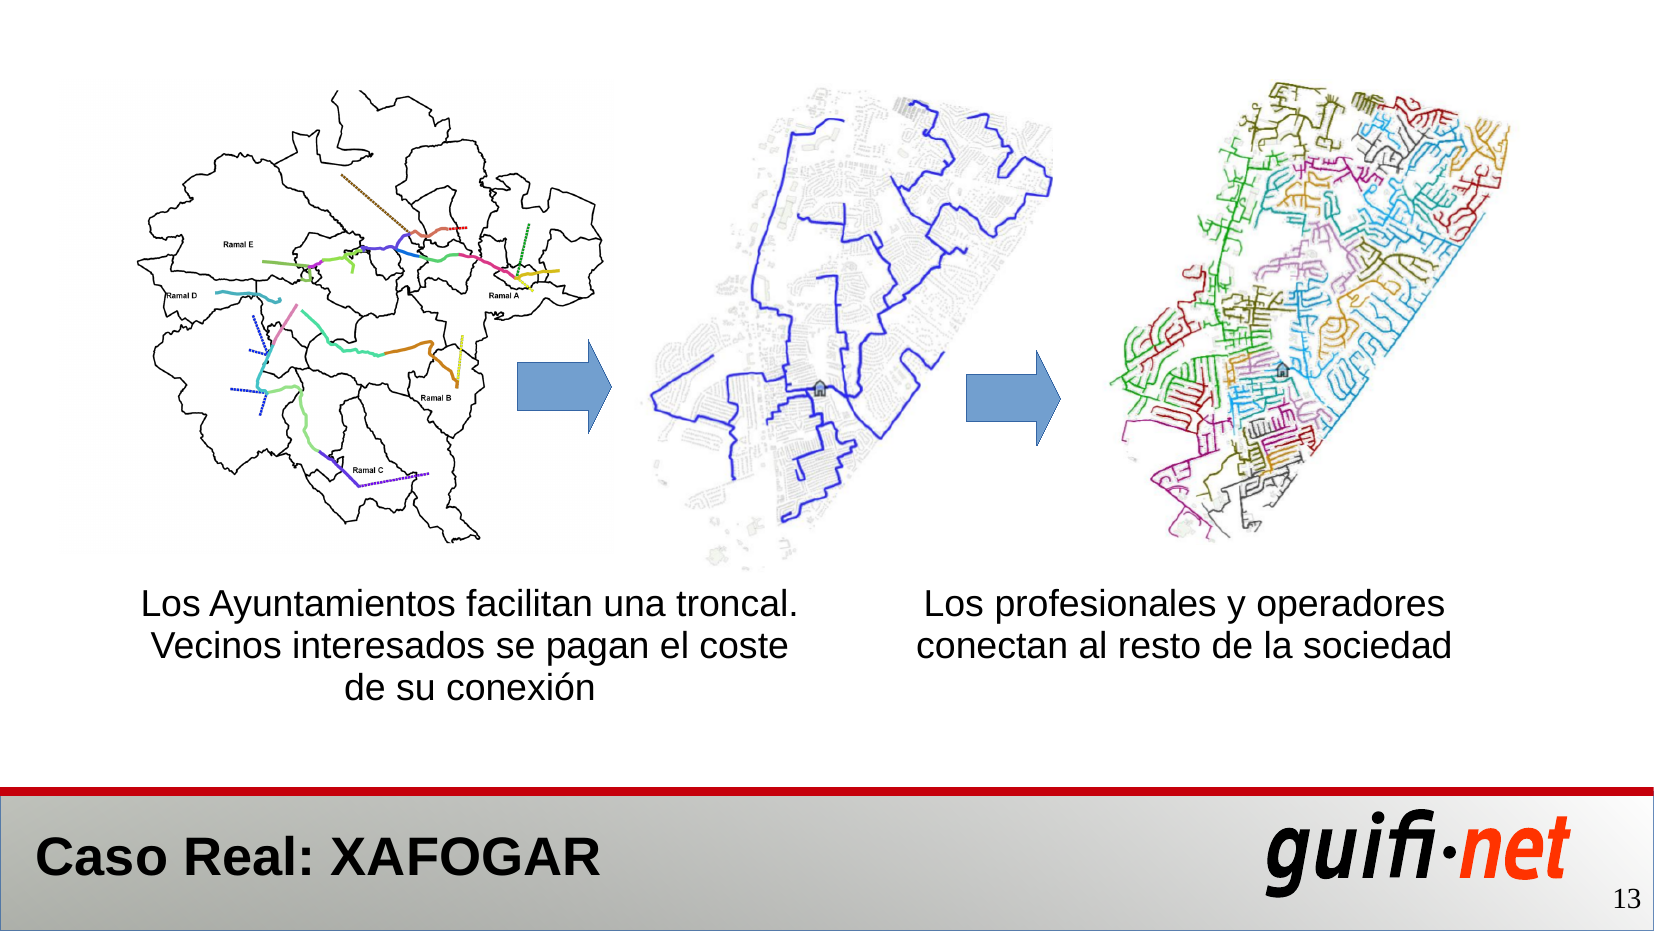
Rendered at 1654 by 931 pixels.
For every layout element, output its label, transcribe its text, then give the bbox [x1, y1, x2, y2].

text_box Los profesionales y operadores conectan al resto de la sociedad [883, 575, 1486, 675]
title Caso Real: XAFOGAR [35, 826, 1182, 888]
picture [59, 58, 1545, 577]
text_box [966, 350, 1061, 446]
text_box Los Ayuntamientos facilitan una troncal. Vecinos interesados se pagan el coste de su conexión [115, 575, 825, 717]
text_box [517, 339, 612, 434]
